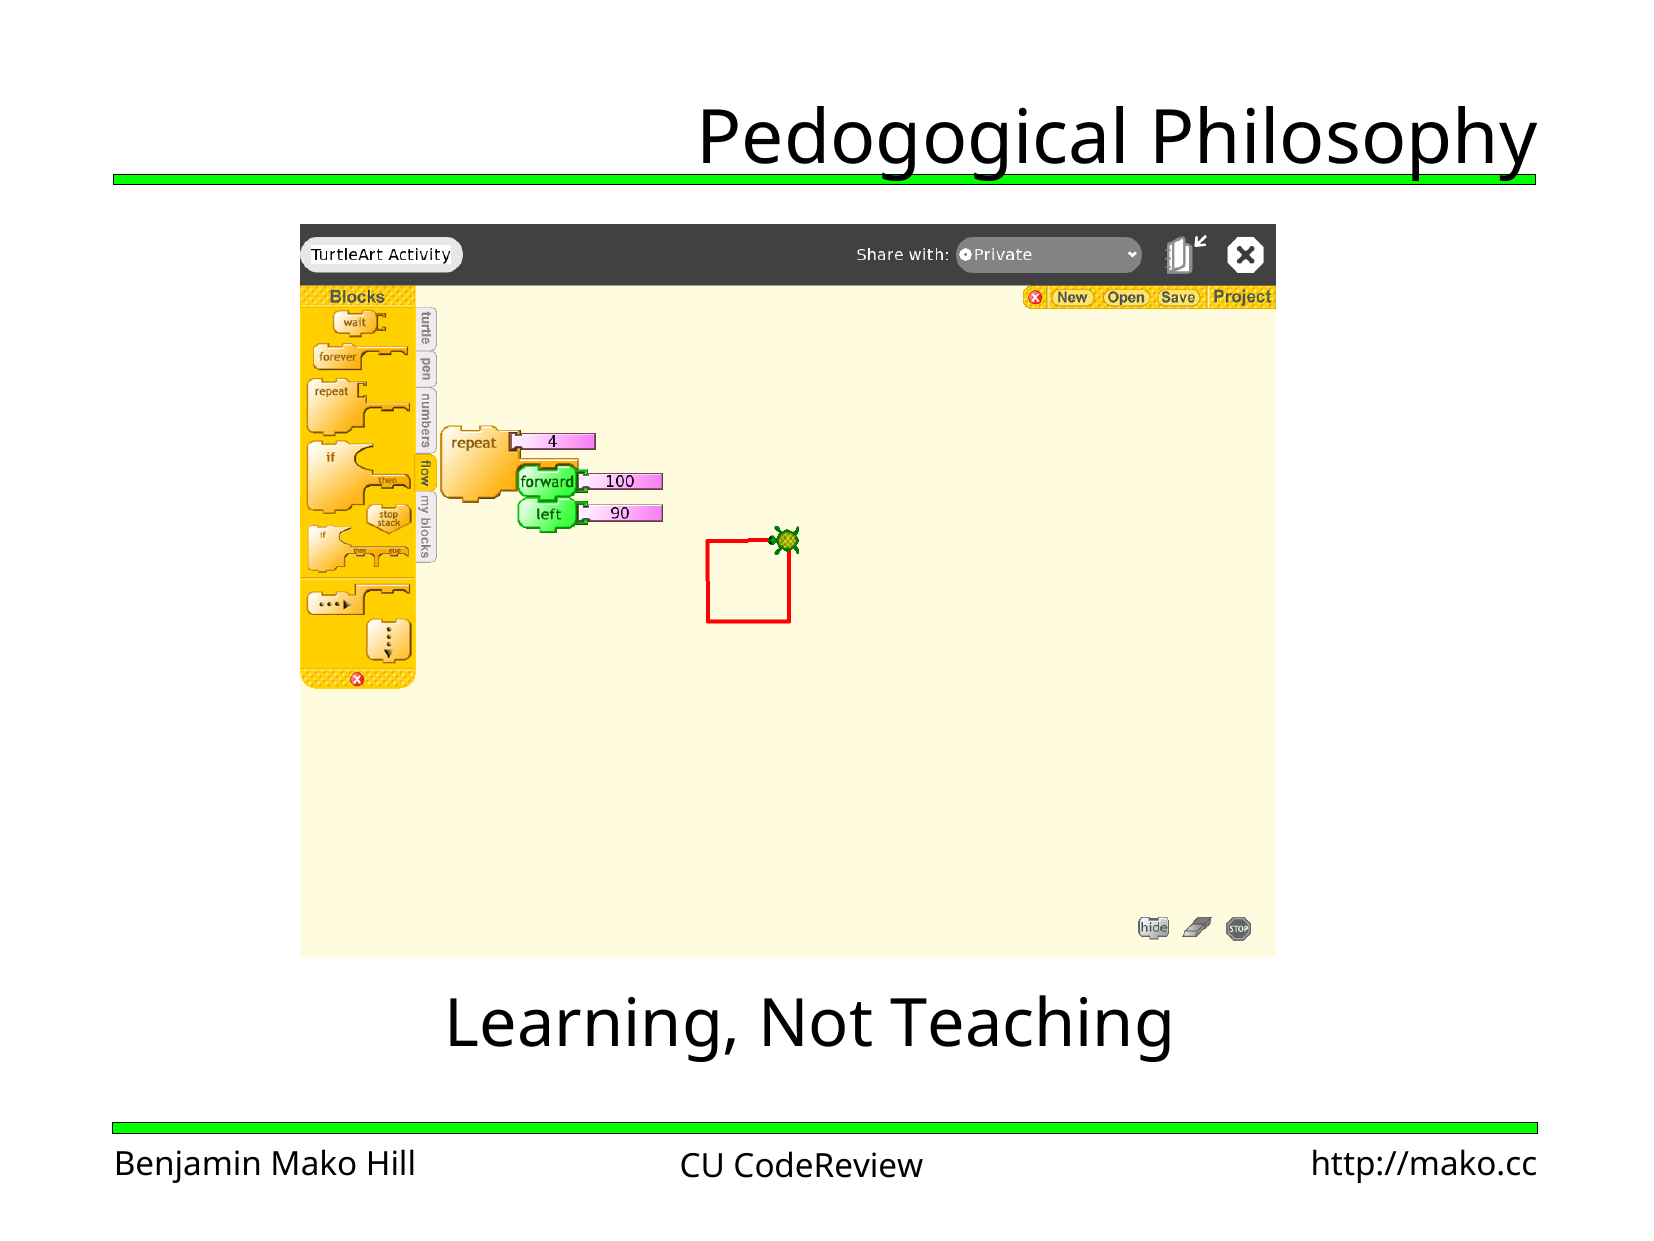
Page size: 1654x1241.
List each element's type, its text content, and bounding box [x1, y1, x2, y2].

list Learning, Not Teaching [112, 975, 1509, 1061]
title Pedogogical Philosophy [125, 70, 1538, 198]
picture [300, 224, 1276, 957]
